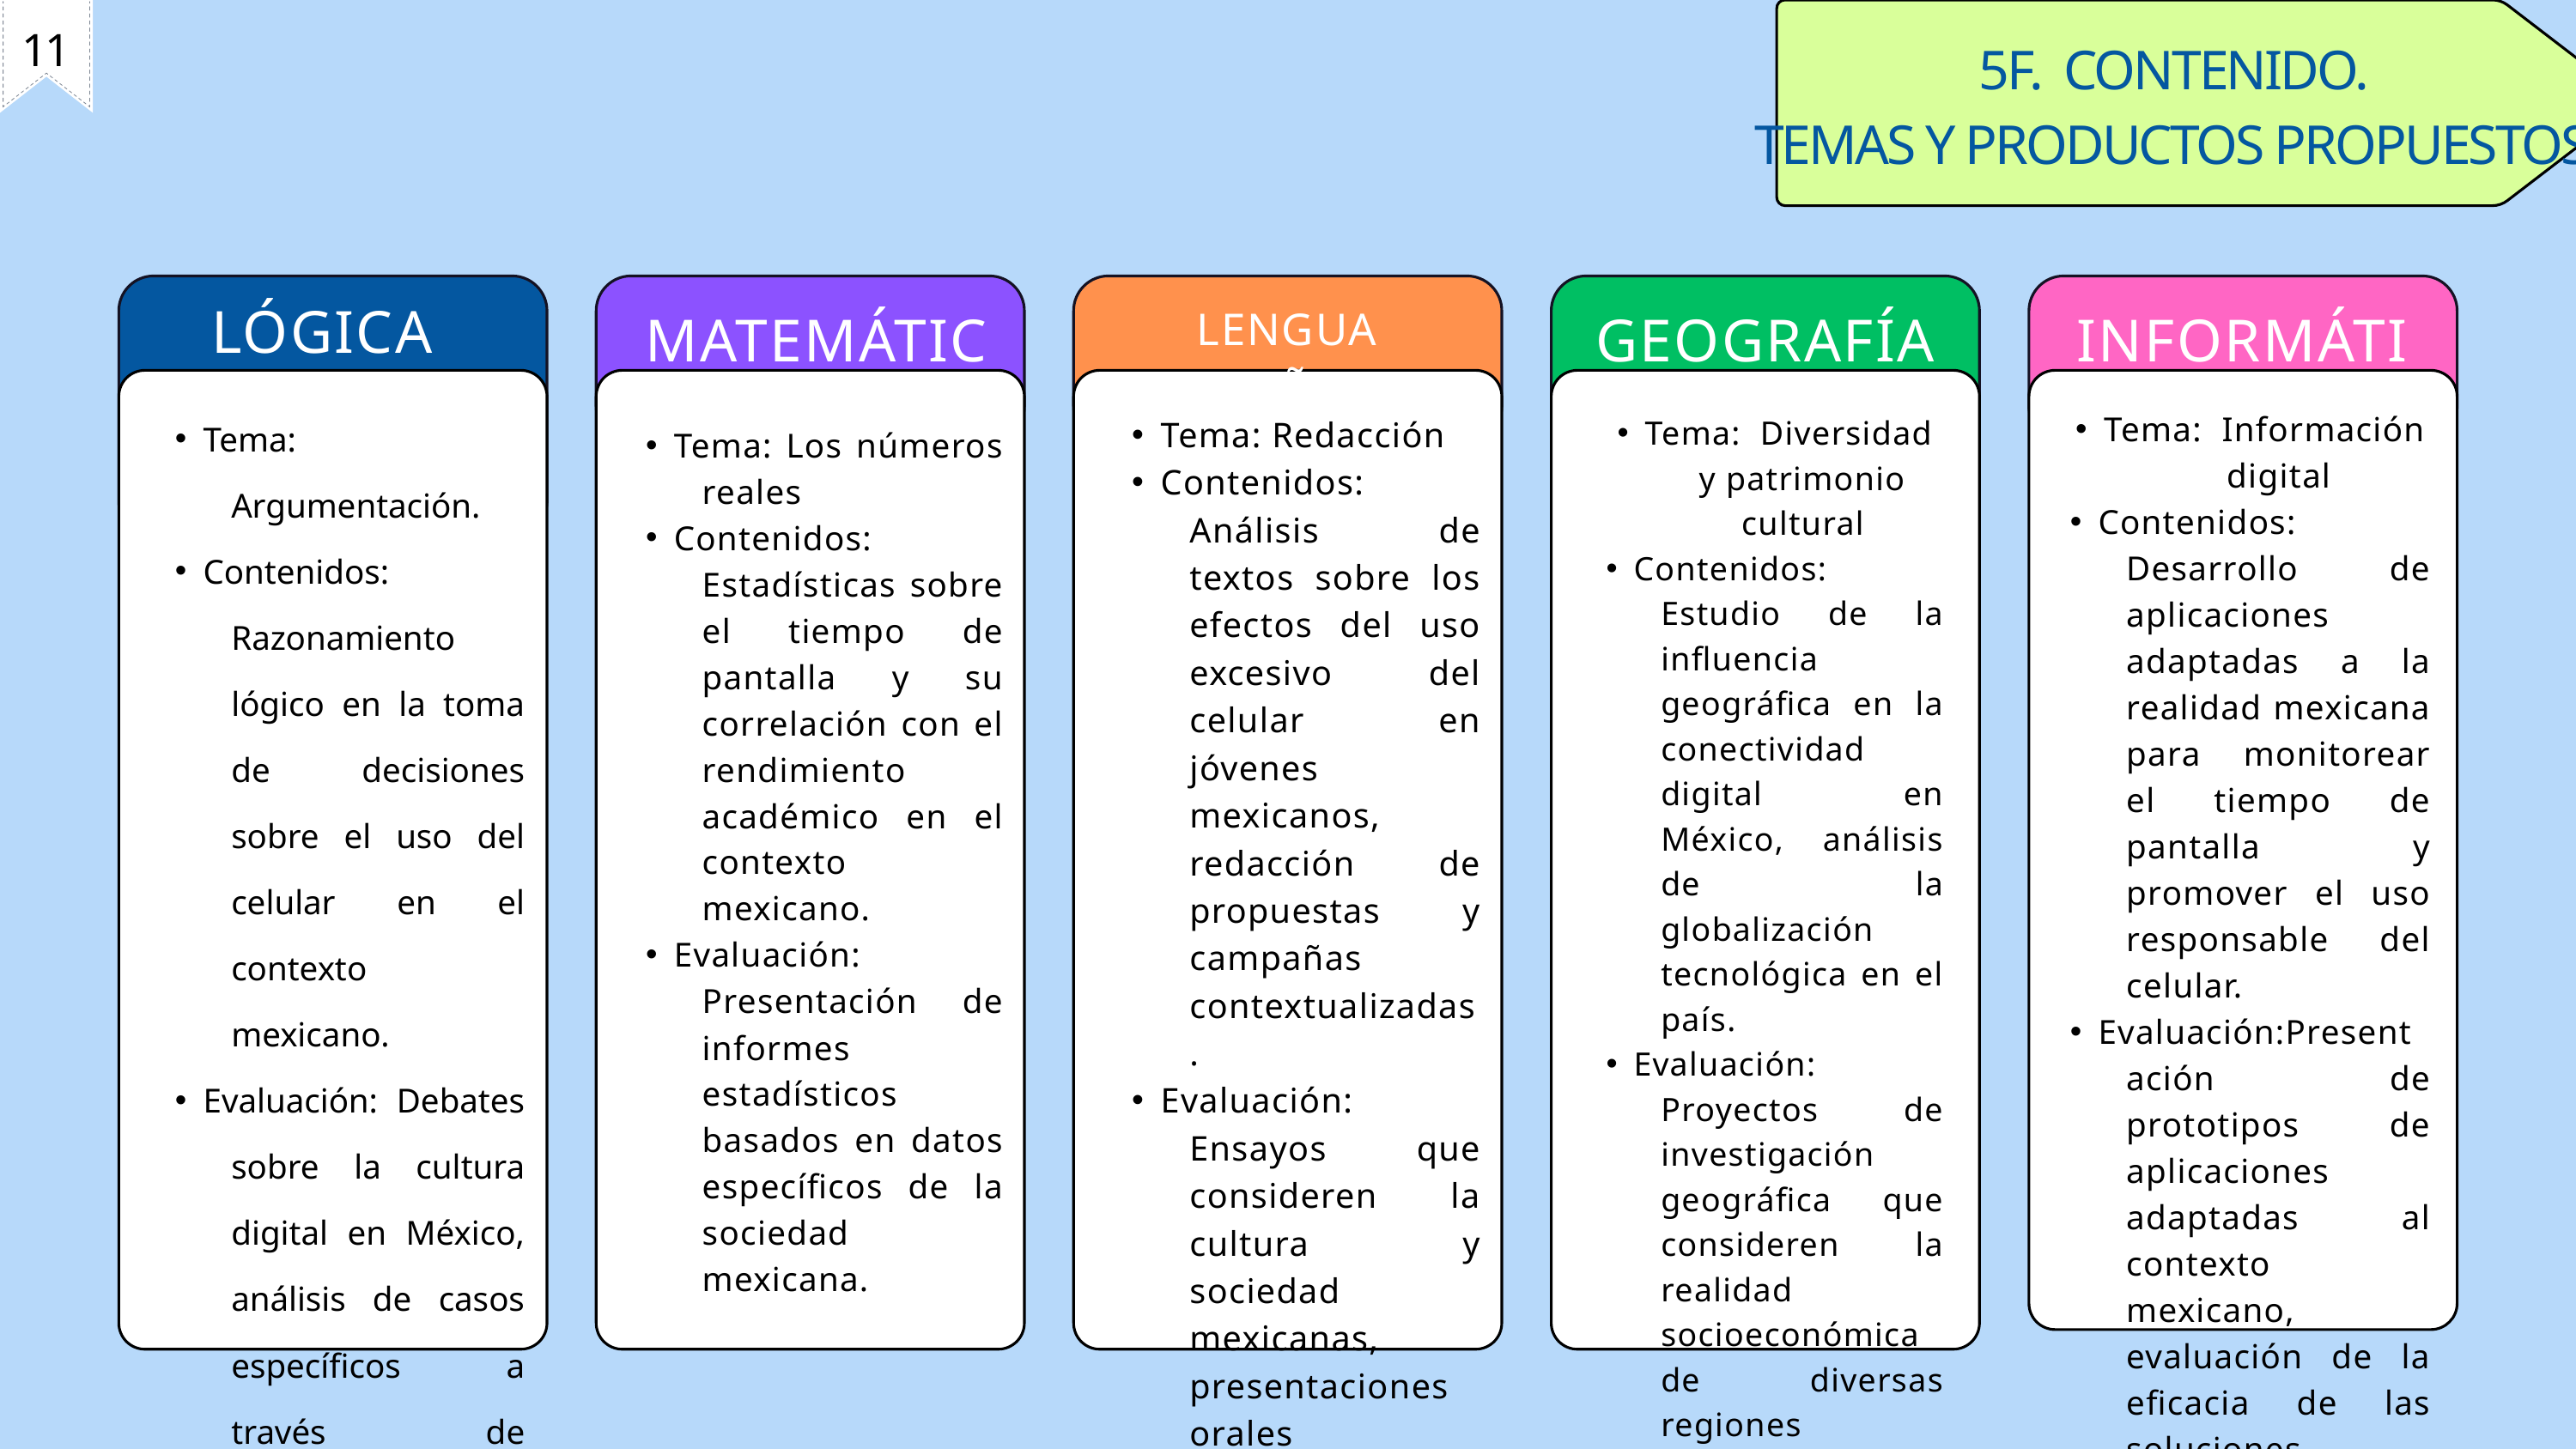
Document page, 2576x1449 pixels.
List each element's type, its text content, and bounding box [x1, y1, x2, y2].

text_box Tema: Redacción Contenidos: Análisis de textos sobre los efectos del uso excesivo del celular en jóvenes mexicanos, redacción de propuestas y campañas contextualizadas. Evaluación: Ensayos que consideren la cultura y sociedad mexicanas, presentaciones orales contextualizadas. [1073, 406, 1482, 1203]
text_box GEOGRAFÍA [1586, 291, 1945, 371]
text_box Tema: Información digital Contenidos: Desarrollo de aplicaciones adaptadas a la realidad mexicana para monitorear el tiempo de pantalla y promover el uso responsable del celular. Evaluación:Presentación de prototipos de aplicaciones adaptadas al contexto mexicano, evaluación de la eficacia de las soluciones propuestas en el ámbito cultural y social mexicano. [2014, 402, 2432, 1398]
text_box Tema: Argumentación. Contenidos: Razonamiento lógico en la toma de decisiones sobre el uso del celular en el contexto mexicano. Evaluación: Debates sobre la cultura digital en México, análisis de casos específicos a través de identificación de argumentos y/o falacias. [118, 391, 526, 1307]
text_box LÓGICA [178, 282, 465, 362]
text_box 5F. CONTENIDO. TEMAS Y PRODUCTOS PROPUESTOS [1683, 25, 2576, 173]
text_box [2269, 1446, 2278, 1449]
text_box [2148, 1446, 2158, 1449]
text_box LENGUA ESPAÑOLA [1109, 293, 1467, 353]
text_box [2227, 1446, 2237, 1449]
text_box INFORMÁTICA [2063, 291, 2422, 371]
text_box Tema: Los números reales Contenidos: Estadísticas sobre el tiempo de pantalla y su correlación con el rendimiento académico en el contexto mexicano. Evaluación: Presentación de informes estadísticos basados en datos específicos de la sociedad mexicana. [589, 417, 1005, 1278]
text_box Tema: Diversidad y patrimonio cultural Contenidos: Estudio de la influencia geográfica en la conectividad digital en México, análisis de la globalización tecnológica en el país. Evaluación: Proyectos de investigación geográfica que consideren la realidad socioeconómica de diversas regiones mexicanas. [1551, 406, 1945, 1246]
text_box [2249, 1446, 2257, 1449]
text_box 11 [5, 12, 88, 71]
text_box [0, 0, 2576, 1449]
text_box MATEMÁTICAS [639, 291, 996, 371]
